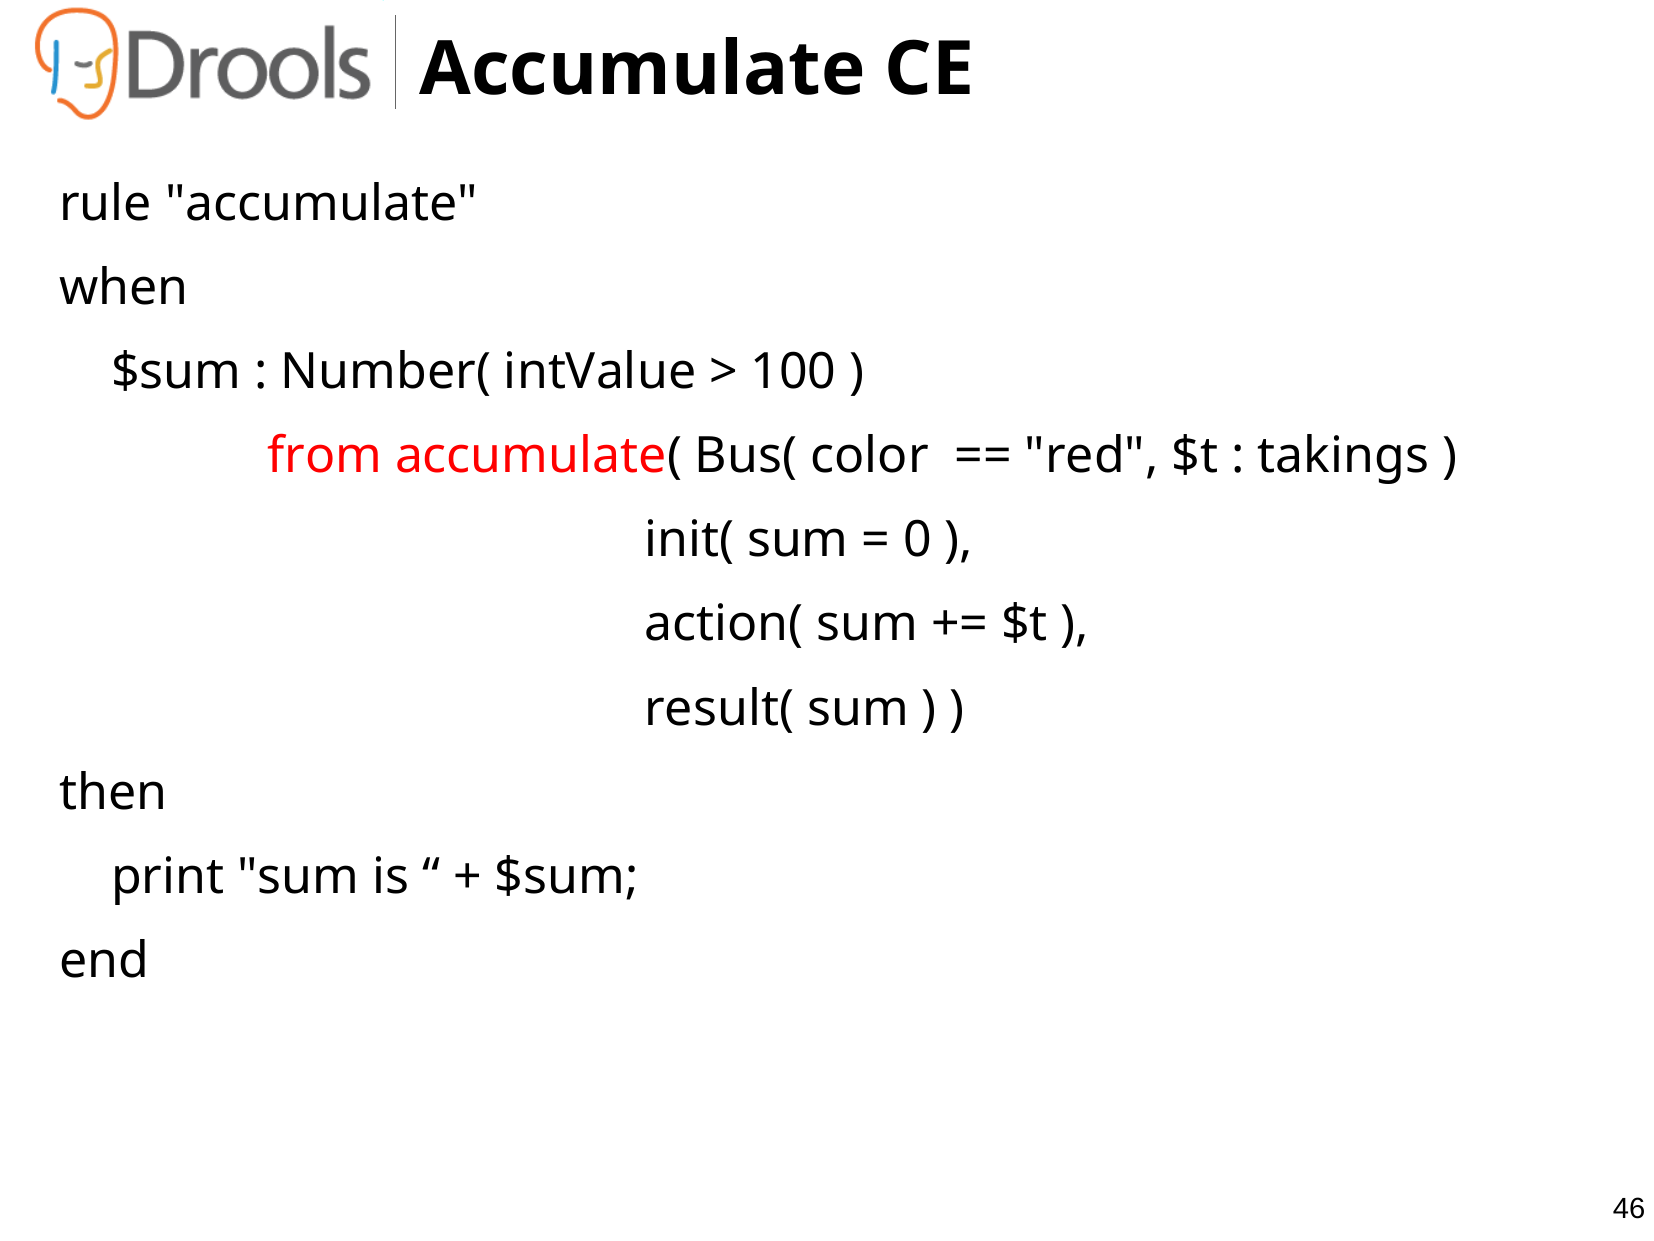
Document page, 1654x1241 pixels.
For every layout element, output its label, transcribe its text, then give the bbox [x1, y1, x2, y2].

list rule "accumulate" when $sum : Number( intValue > 100 ) from accumulate( Bus( color == "red", $t : takings ) init( sum = 0 ), action( sum += $t ), result( sum ) ) then print "sum is “ + $sum; end [59, 166, 1517, 934]
picture [29, 0, 384, 126]
title Accumulate CE [419, 12, 1630, 118]
